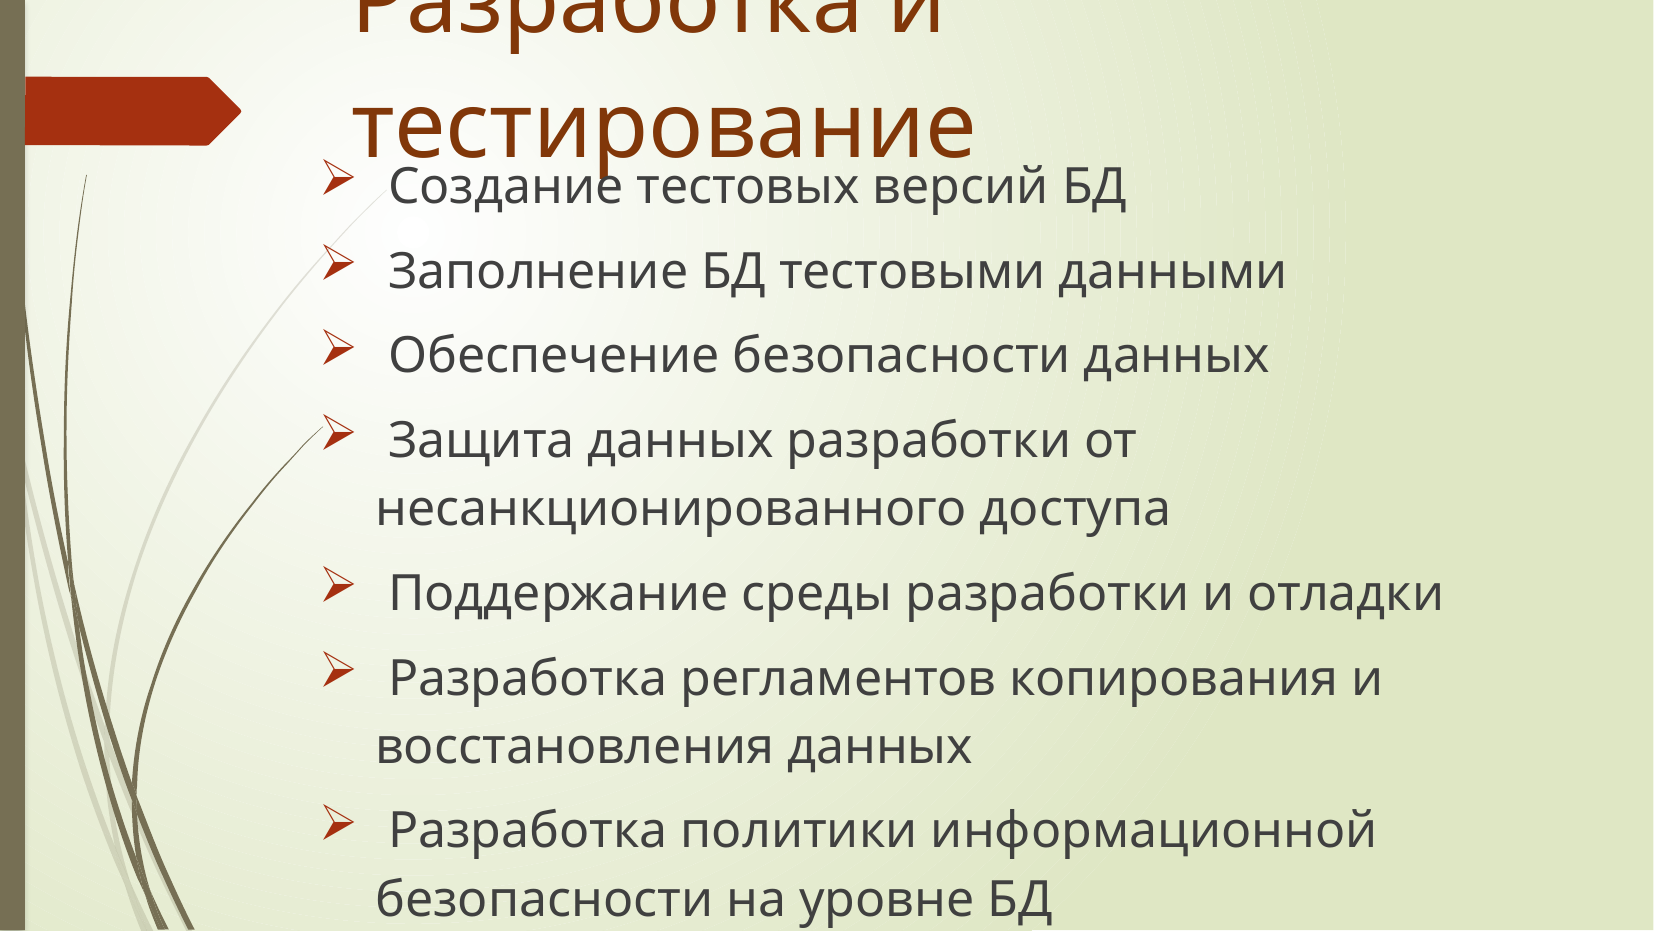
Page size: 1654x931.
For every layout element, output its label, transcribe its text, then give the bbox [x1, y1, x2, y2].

title Разработка и тестирование [351, 0, 1561, 123]
text_box Создание тестовых версий БД Заполнение БД тестовыми данными Обеспечение безопасности данных Защита данных разработки от несанкционированного доступа Поддержание среды разработки и отладки Разработка регламентов копирования и восстановления данных Разработка политики информационной безопасности на уровне БД [318, 149, 1648, 865]
